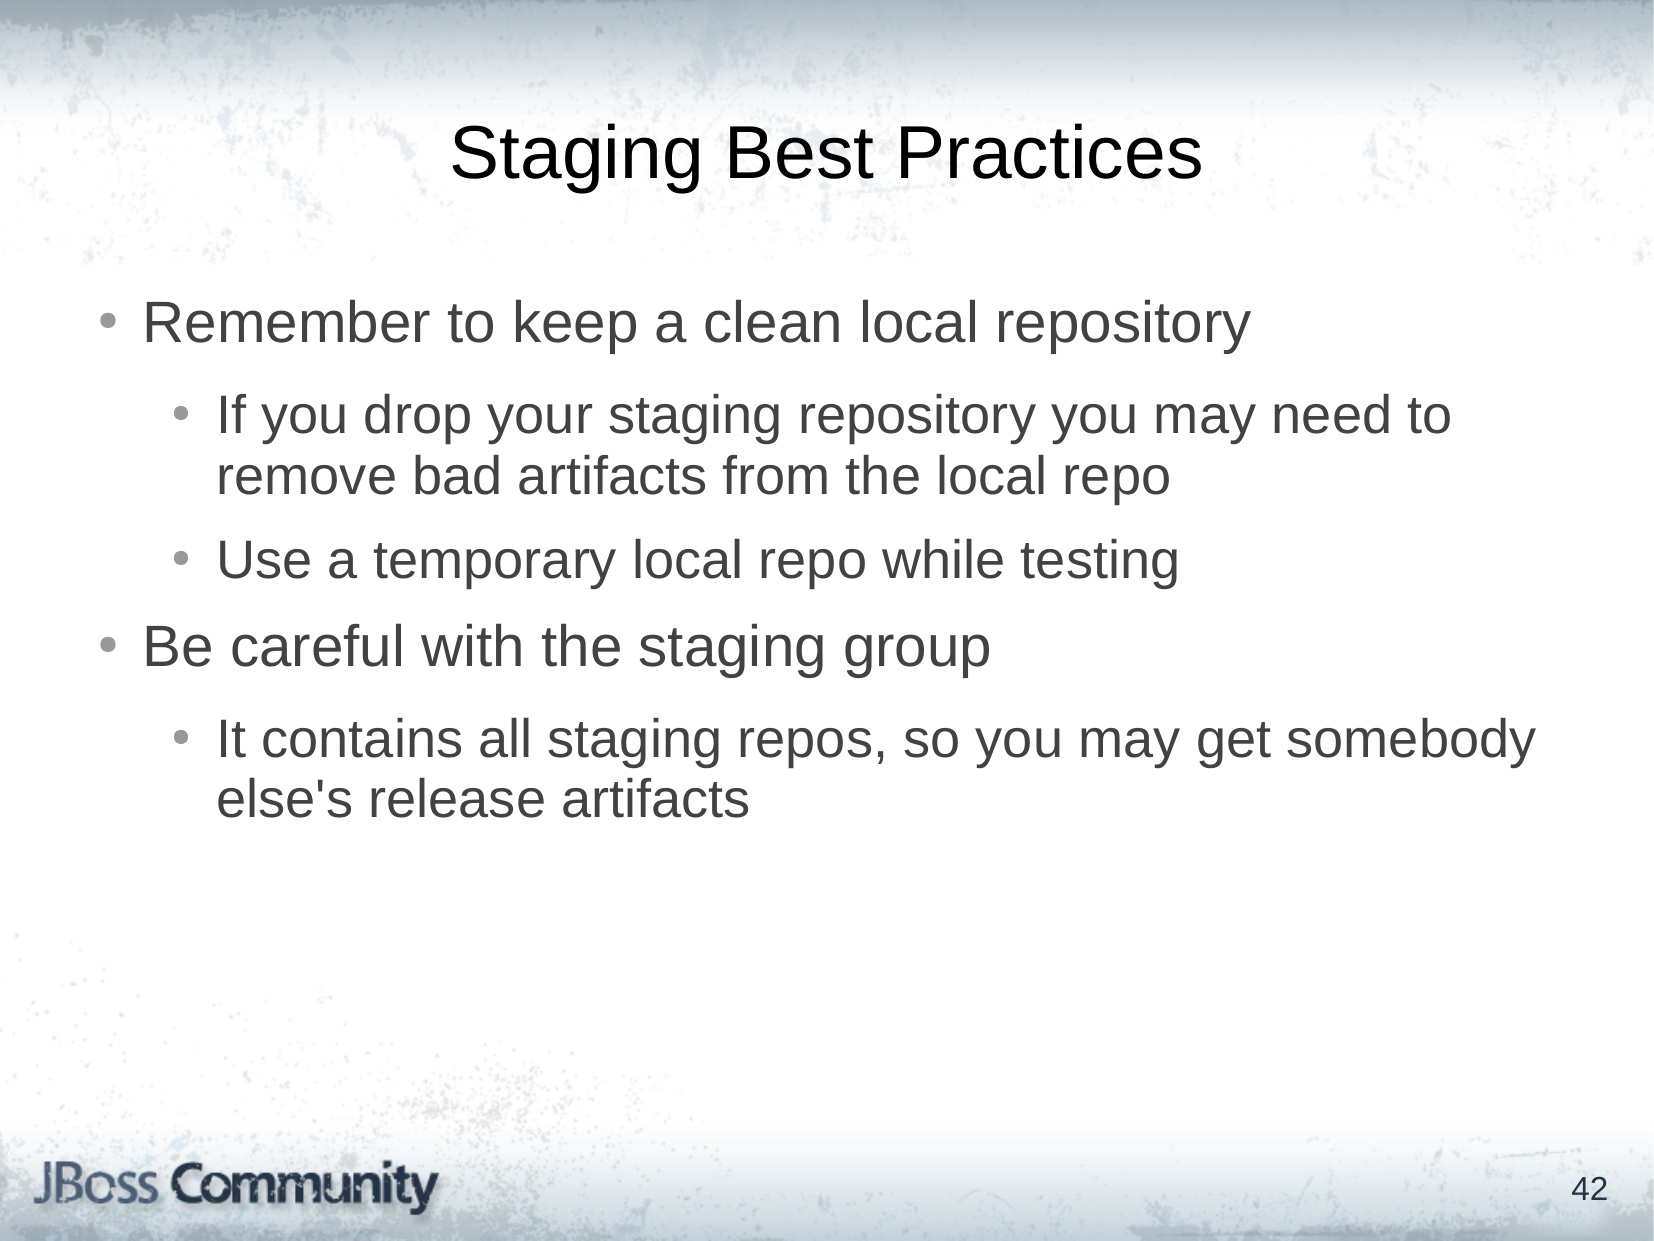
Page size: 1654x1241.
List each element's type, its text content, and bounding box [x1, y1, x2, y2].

list Remember to keep a clean local repository If you drop your staging repository you may need to remove bad artifacts from the local repo Use a temporary local repo while testing Be careful with the staging group It contains all staging repos, so you may get somebody else's release artifacts [82, 290, 1571, 1109]
title Staging Best Practices [82, 49, 1571, 257]
picture [0, 0, 1654, 1241]
